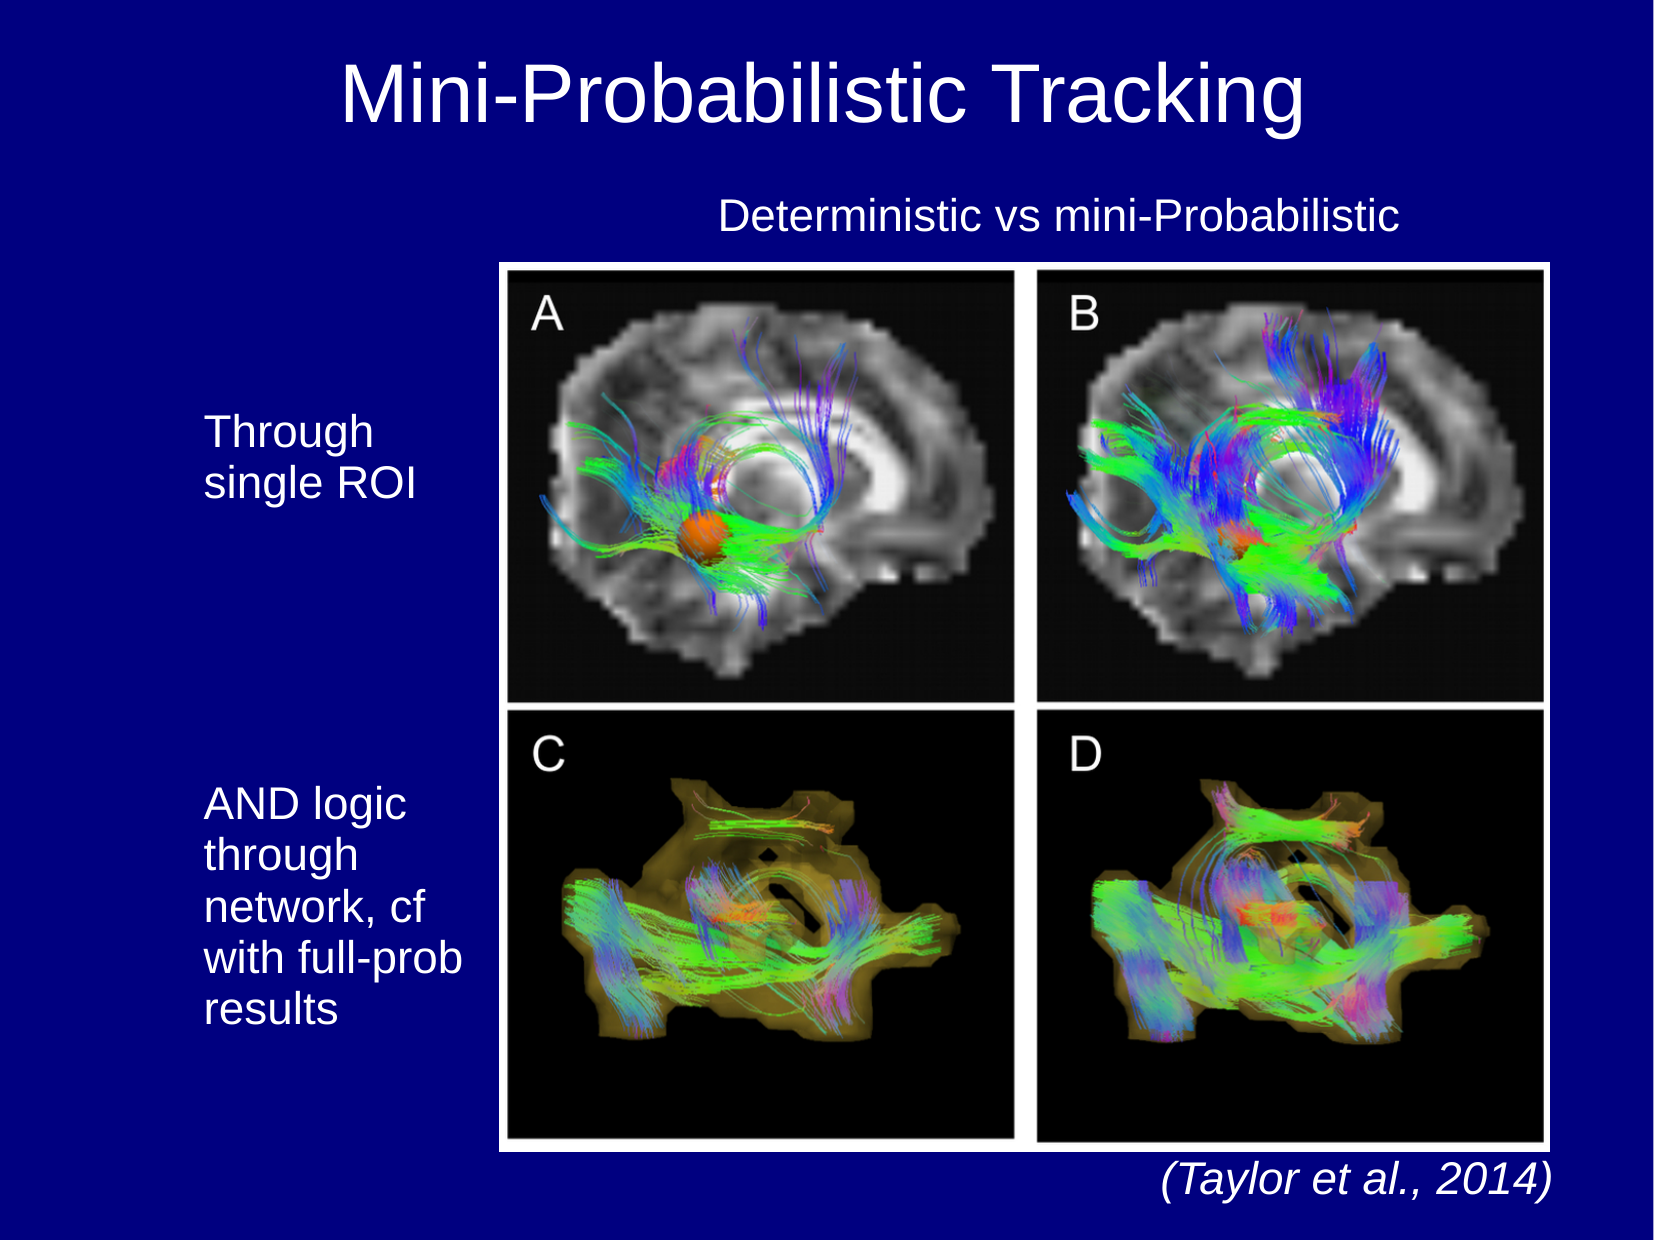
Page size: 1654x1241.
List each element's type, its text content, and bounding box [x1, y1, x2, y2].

text_box Mini-Probabilistic Tracking [141, 47, 1506, 141]
text_box Through single ROI [188, 398, 443, 529]
text_box Deterministic vs mini-Probabilistic [702, 182, 1421, 262]
text_box AND logic through network, cf with full-prob results [188, 770, 488, 1042]
text_box (Taylor et al., 2014) [1145, 1145, 1580, 1229]
picture [499, 262, 1550, 1152]
